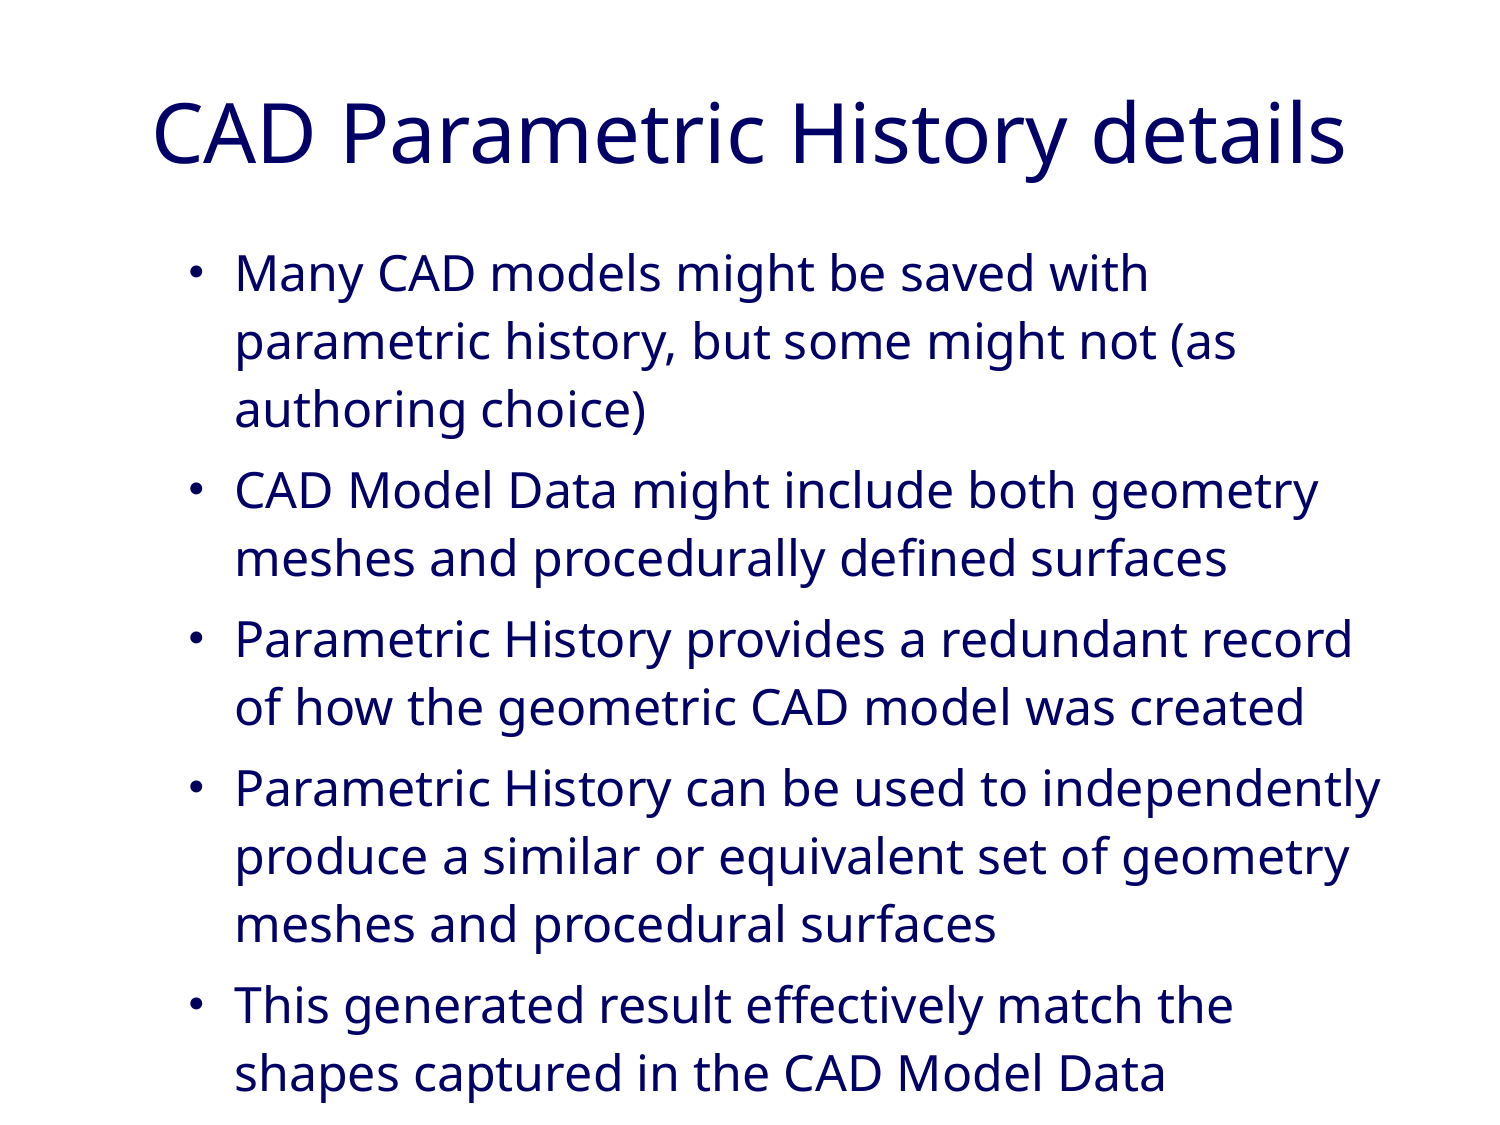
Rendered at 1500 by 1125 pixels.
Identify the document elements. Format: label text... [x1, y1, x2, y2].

list Many CAD models might be saved with parametric history, but some might not (as authoring choice) CAD Model Data might include both geometry meshes and procedurally defined surfaces Parametric History provides a redundant record of how the geometric CAD model was created Parametric History can be used to independently produce a similar or equivalent set of geometry meshes and procedural surfaces This generated result effectively match the shapes captured in the CAD Model Data This is a more efficient approach than trying to translate every different CAD format into X3D [112, 237, 1388, 1084]
title CAD Parametric History details [112, 37, 1388, 226]
